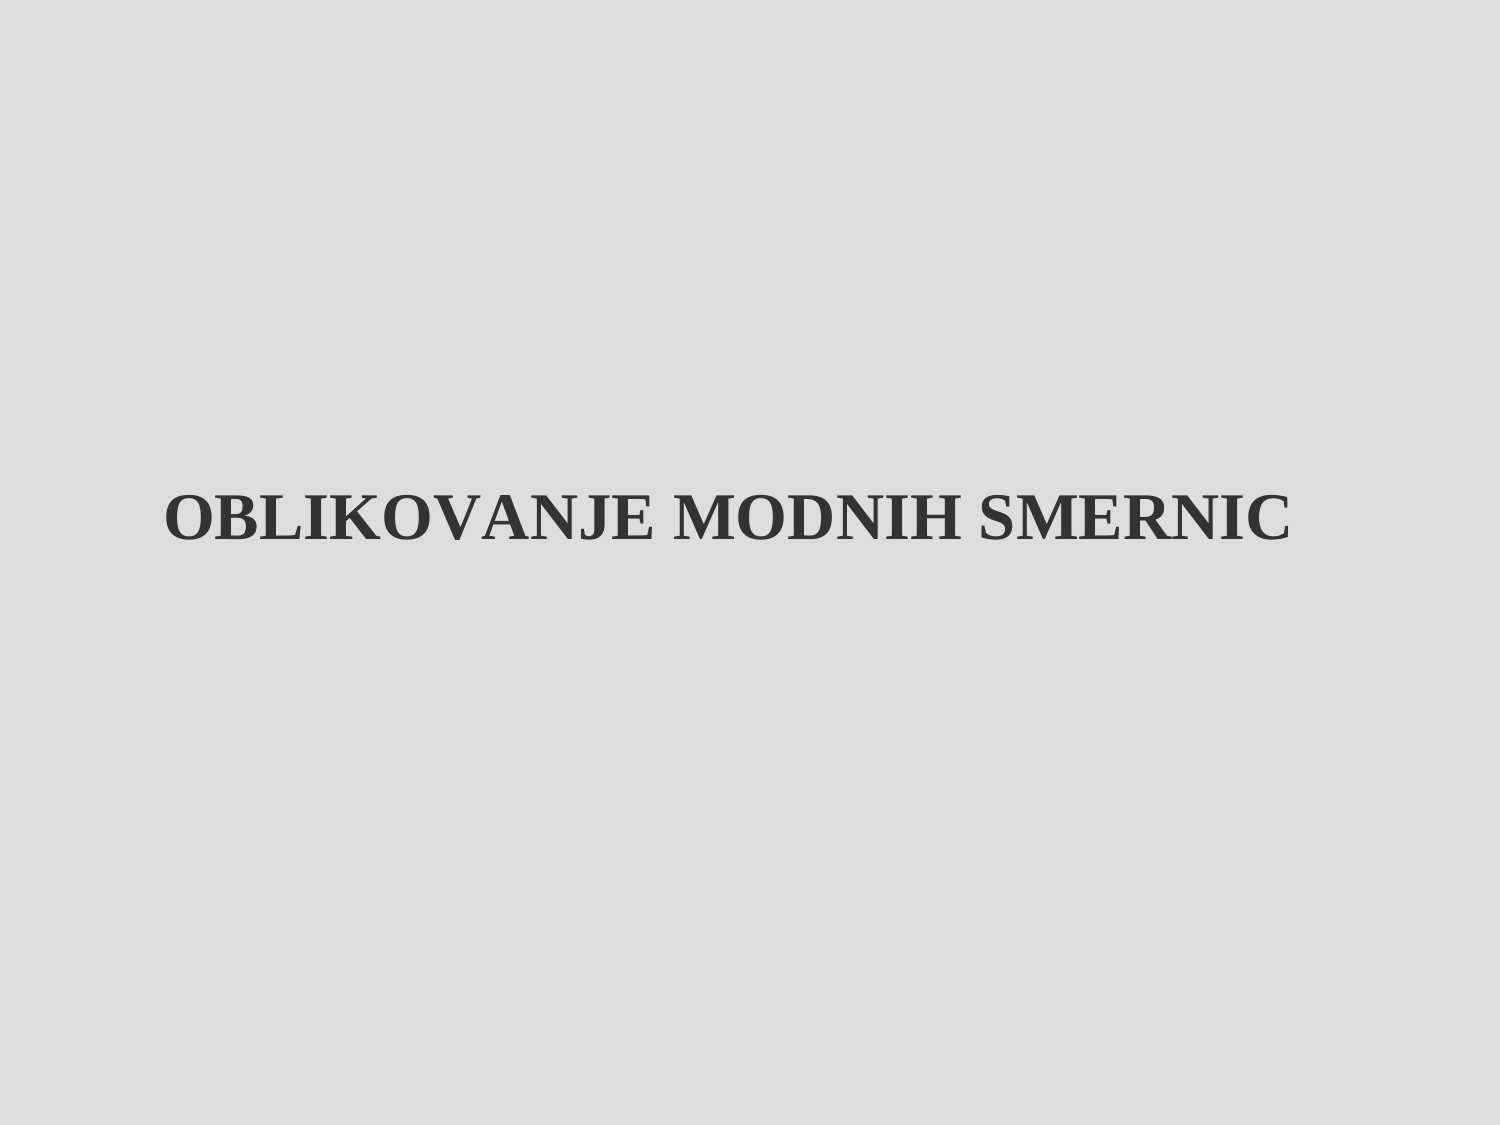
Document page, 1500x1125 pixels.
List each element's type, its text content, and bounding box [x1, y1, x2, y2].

text_box OBLIKOVANJE MODNIH SMERNIC [99, 224, 1388, 877]
